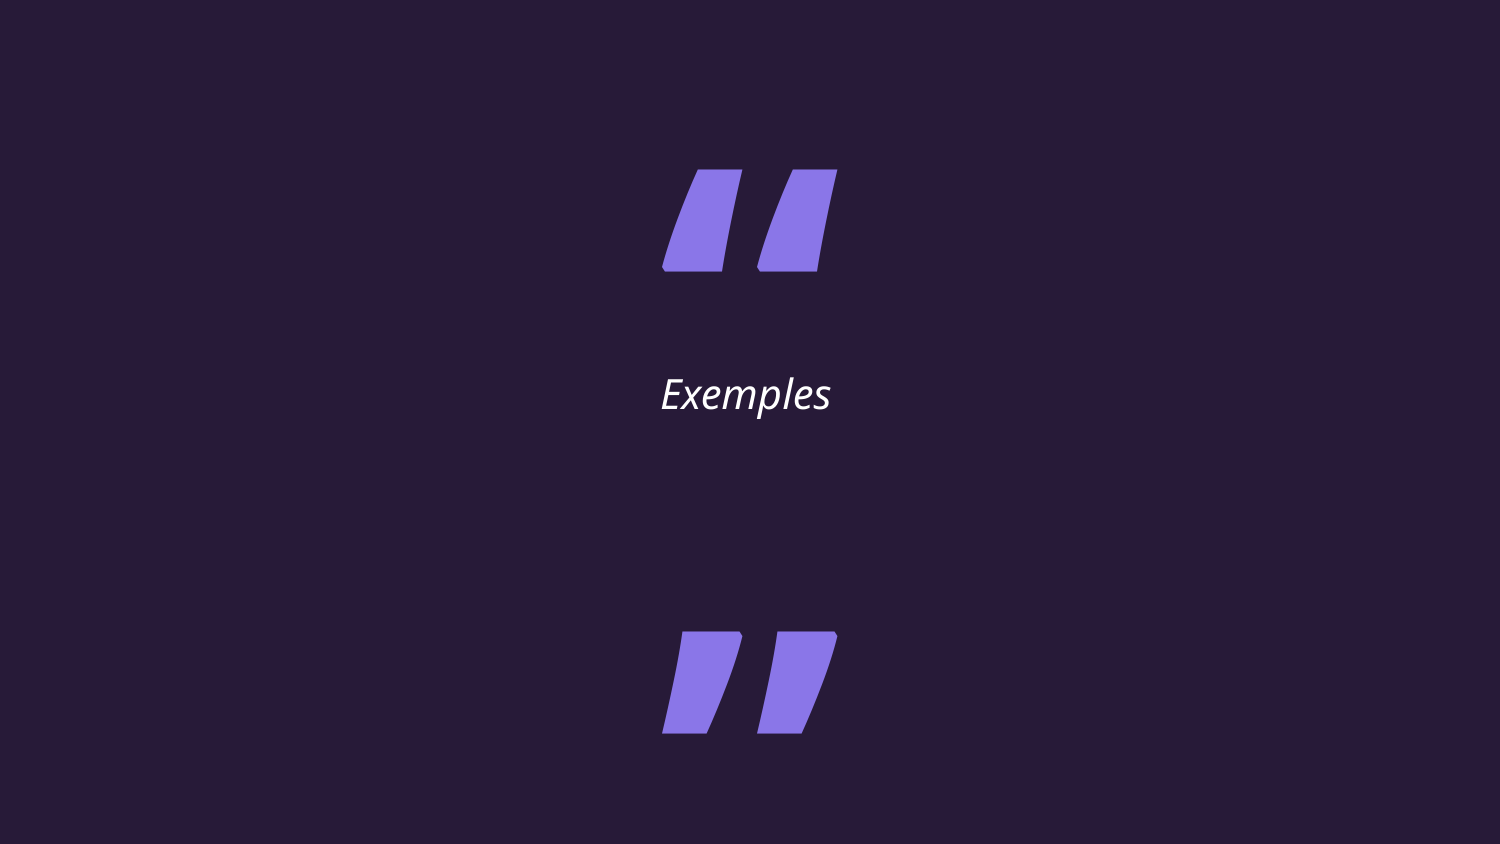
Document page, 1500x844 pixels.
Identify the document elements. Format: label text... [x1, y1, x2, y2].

title Exemples [70, 262, 1433, 524]
